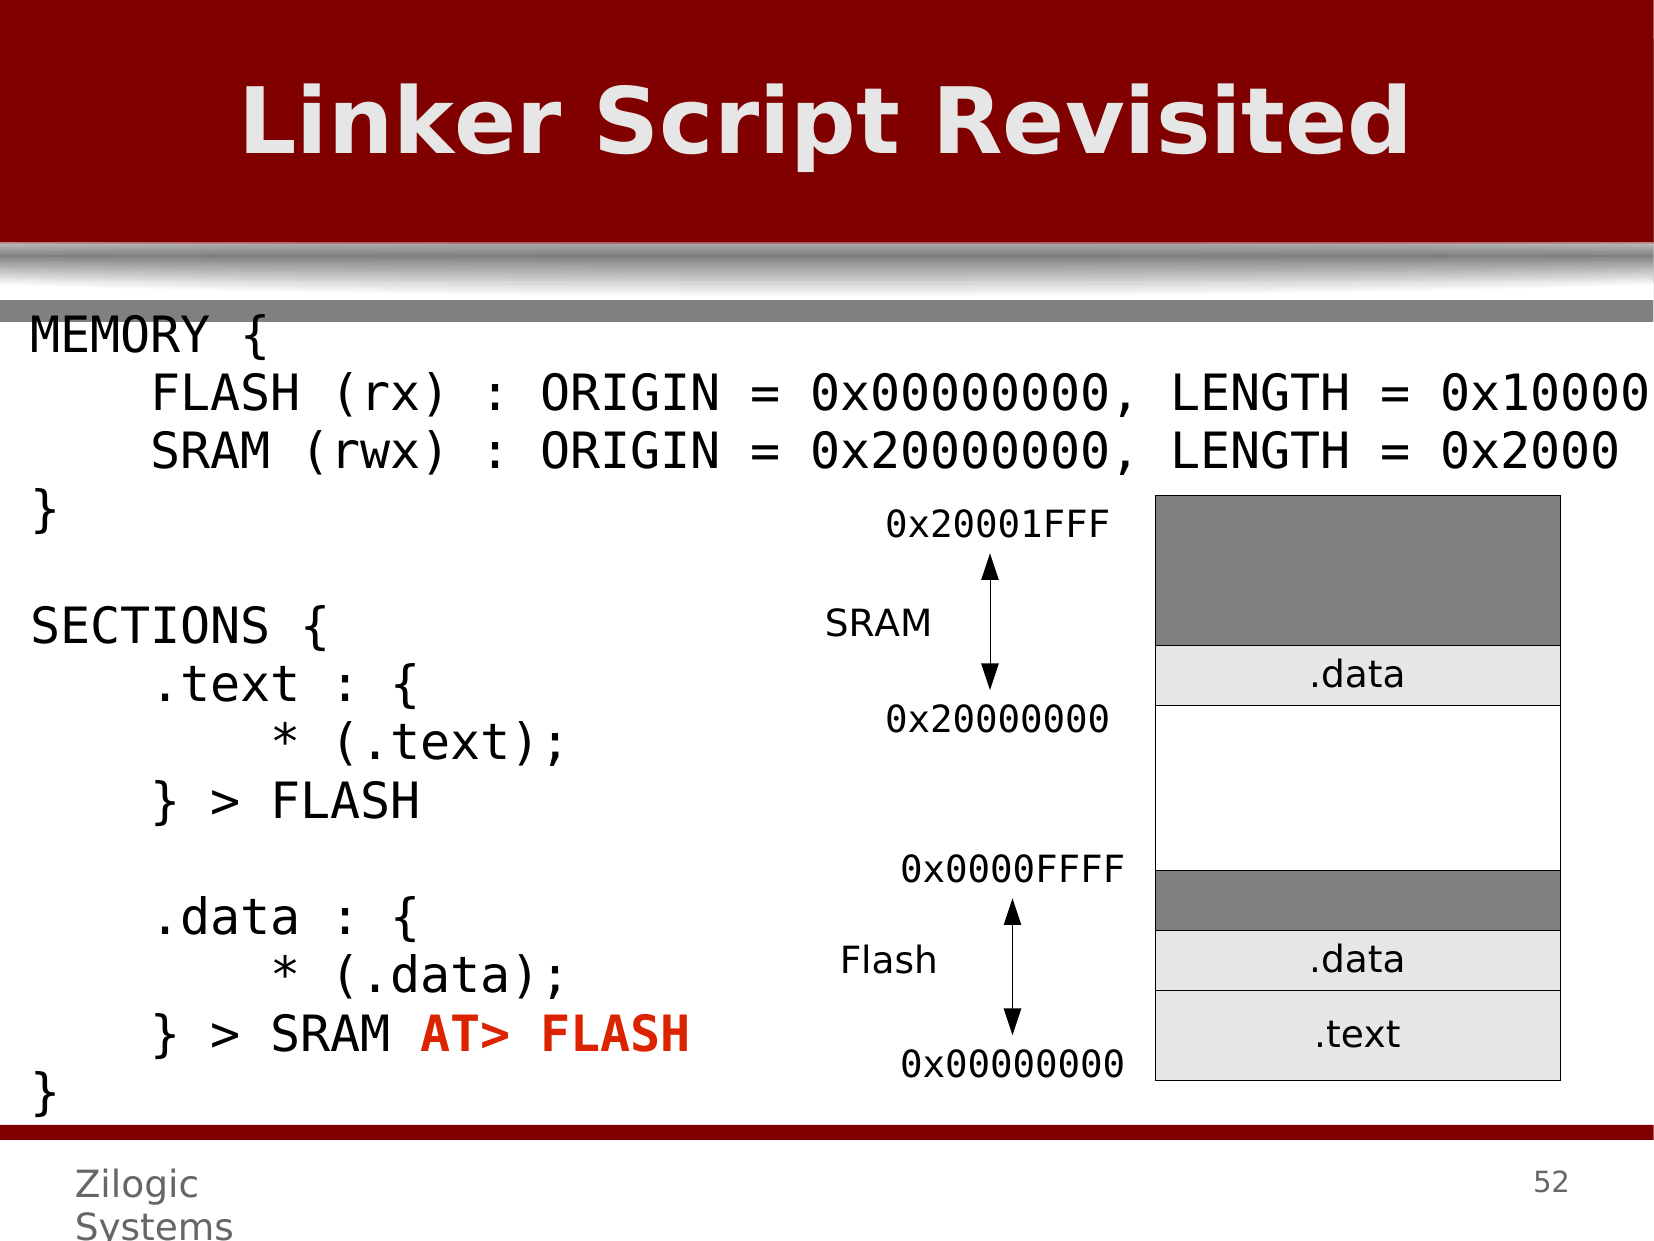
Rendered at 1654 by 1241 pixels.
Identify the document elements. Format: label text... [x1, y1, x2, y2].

text_box .text [1155, 991, 1561, 1081]
text_box 0x0000FFFF [885, 840, 1141, 899]
text_box 0x20000000 [855, 690, 1126, 751]
title Linker Script Revisited [82, 18, 1571, 226]
subtitle MEMORY { FLASH (rx) : ORIGIN = 0x00000000, LENGTH = 0x10000 SRAM (rwx) : ORIGIN = 0x20000000, LENGTH = 0x2000 } SECTIONS { .text : { * (.text); } > FLASH .data : { * (.data); } > SRAM AT> FLASH } [30, 305, 1654, 1121]
text_box 0x00000000 [885, 1035, 1141, 1096]
text_box 0x20001FFF [855, 495, 1126, 554]
text_box Flash [825, 931, 991, 991]
text_box .data [1155, 645, 1561, 706]
text_box [1155, 495, 1561, 645]
text_box .data [1155, 930, 1561, 991]
text_box SRAM [810, 593, 976, 654]
